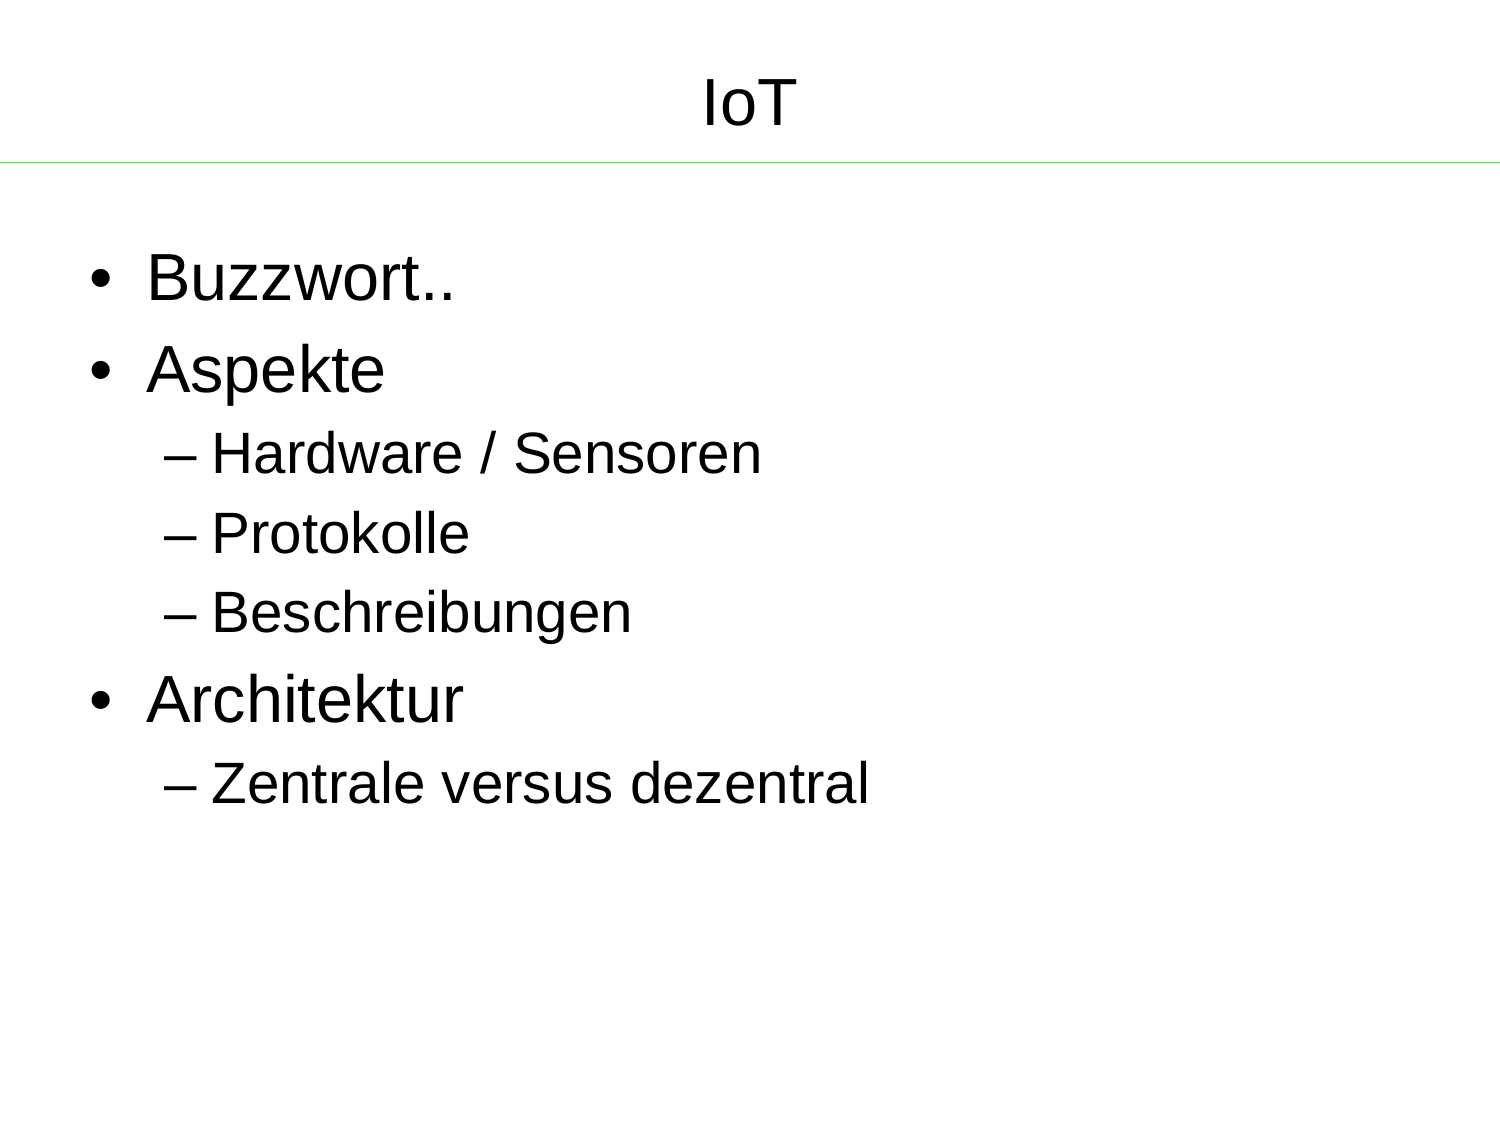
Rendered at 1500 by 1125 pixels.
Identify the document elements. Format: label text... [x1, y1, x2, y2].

title IoT [75, 49, 1426, 155]
list Buzzwort.. Aspekte Hardware / Sensoren Protokolle Beschreibungen Architektur Zentrale versus dezentral [75, 232, 1426, 1071]
